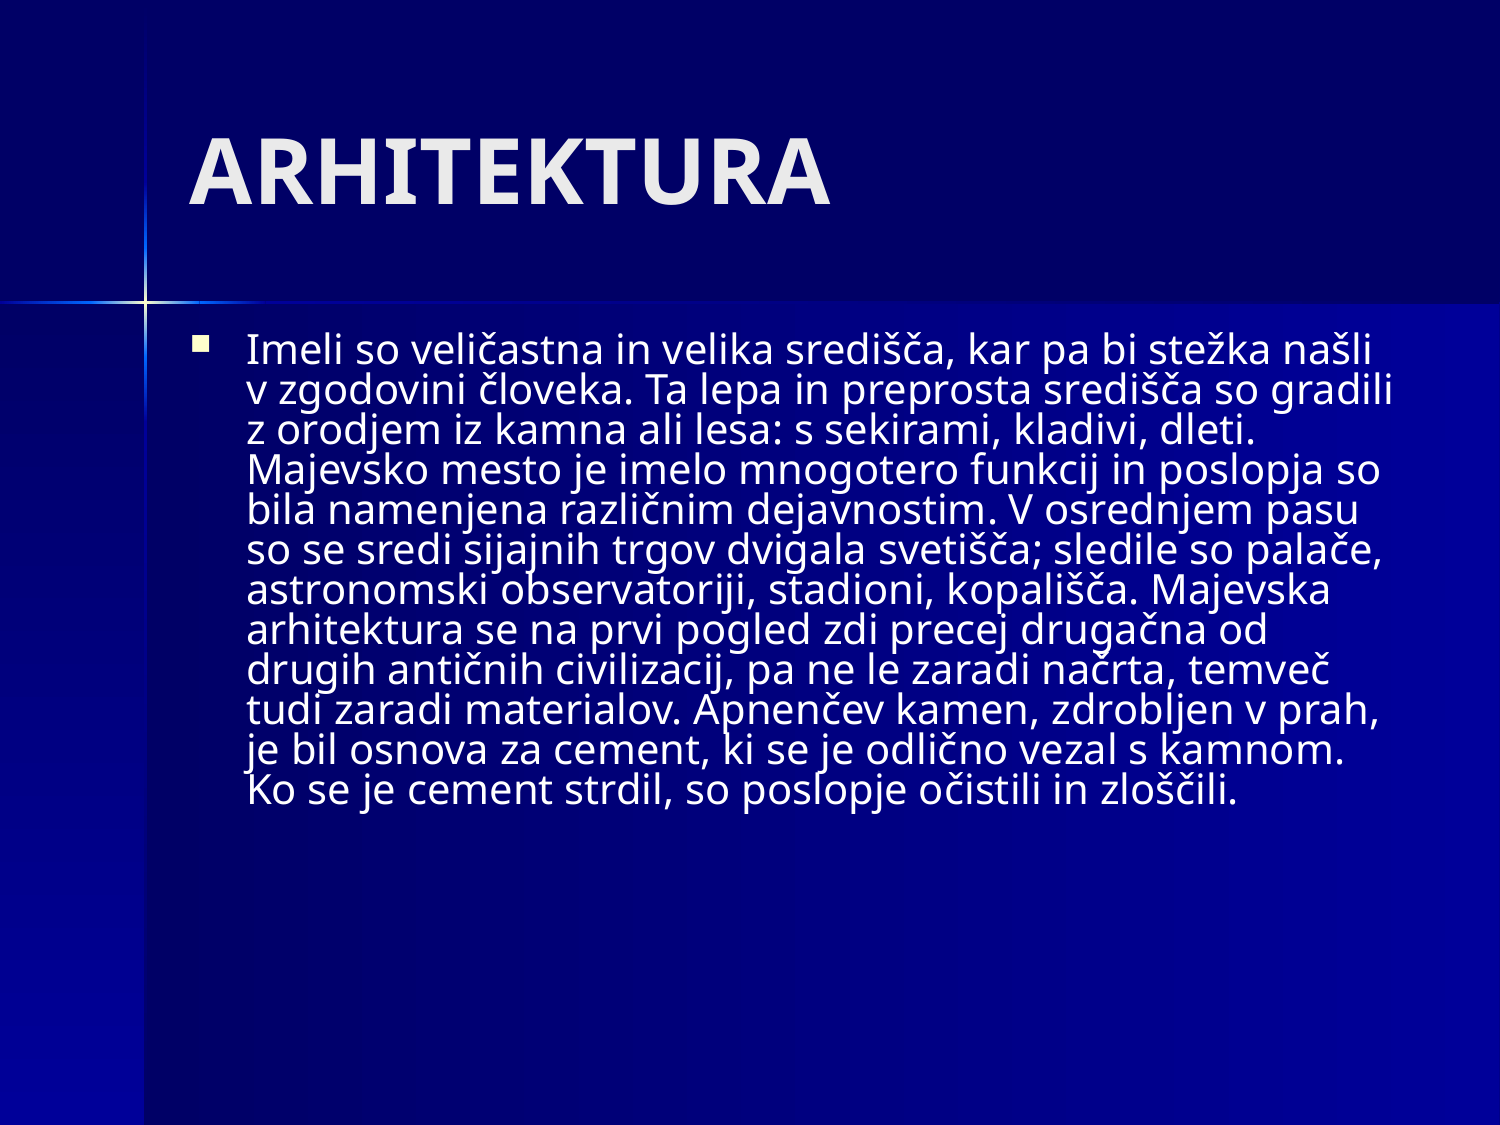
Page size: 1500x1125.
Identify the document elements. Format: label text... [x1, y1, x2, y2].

title ARHITEKTURA [174, 50, 1413, 285]
list Imeli so veličastna in velika središča, kar pa bi stežka našli v zgodovini človeka. Ta lepa in preprosta središča so gradili z orodjem iz kamna ali lesa: s sekirami, kladivi, dleti. Majevsko mesto je imelo mnogotero funkcij in poslopja so bila namenjena različnim dejavnostim. V osrednjem pasu so se sredi sijajnih trgov dvigala svetišča; sledile so palače, astronomski observatoriji, stadioni, kopališča. Majevska arhitektura se na prvi pogled zdi precej drugačna od drugih antičnih civilizacij, pa ne le zaradi načrta, temveč tudi zaradi materialov. Apnenčev kamen, zdrobljen v prah, je bil osnova za cement, ki se je odlično vezal s kamnom. Ko se je cement strdil, so poslopje očistili in zloščili. [174, 324, 1413, 1000]
